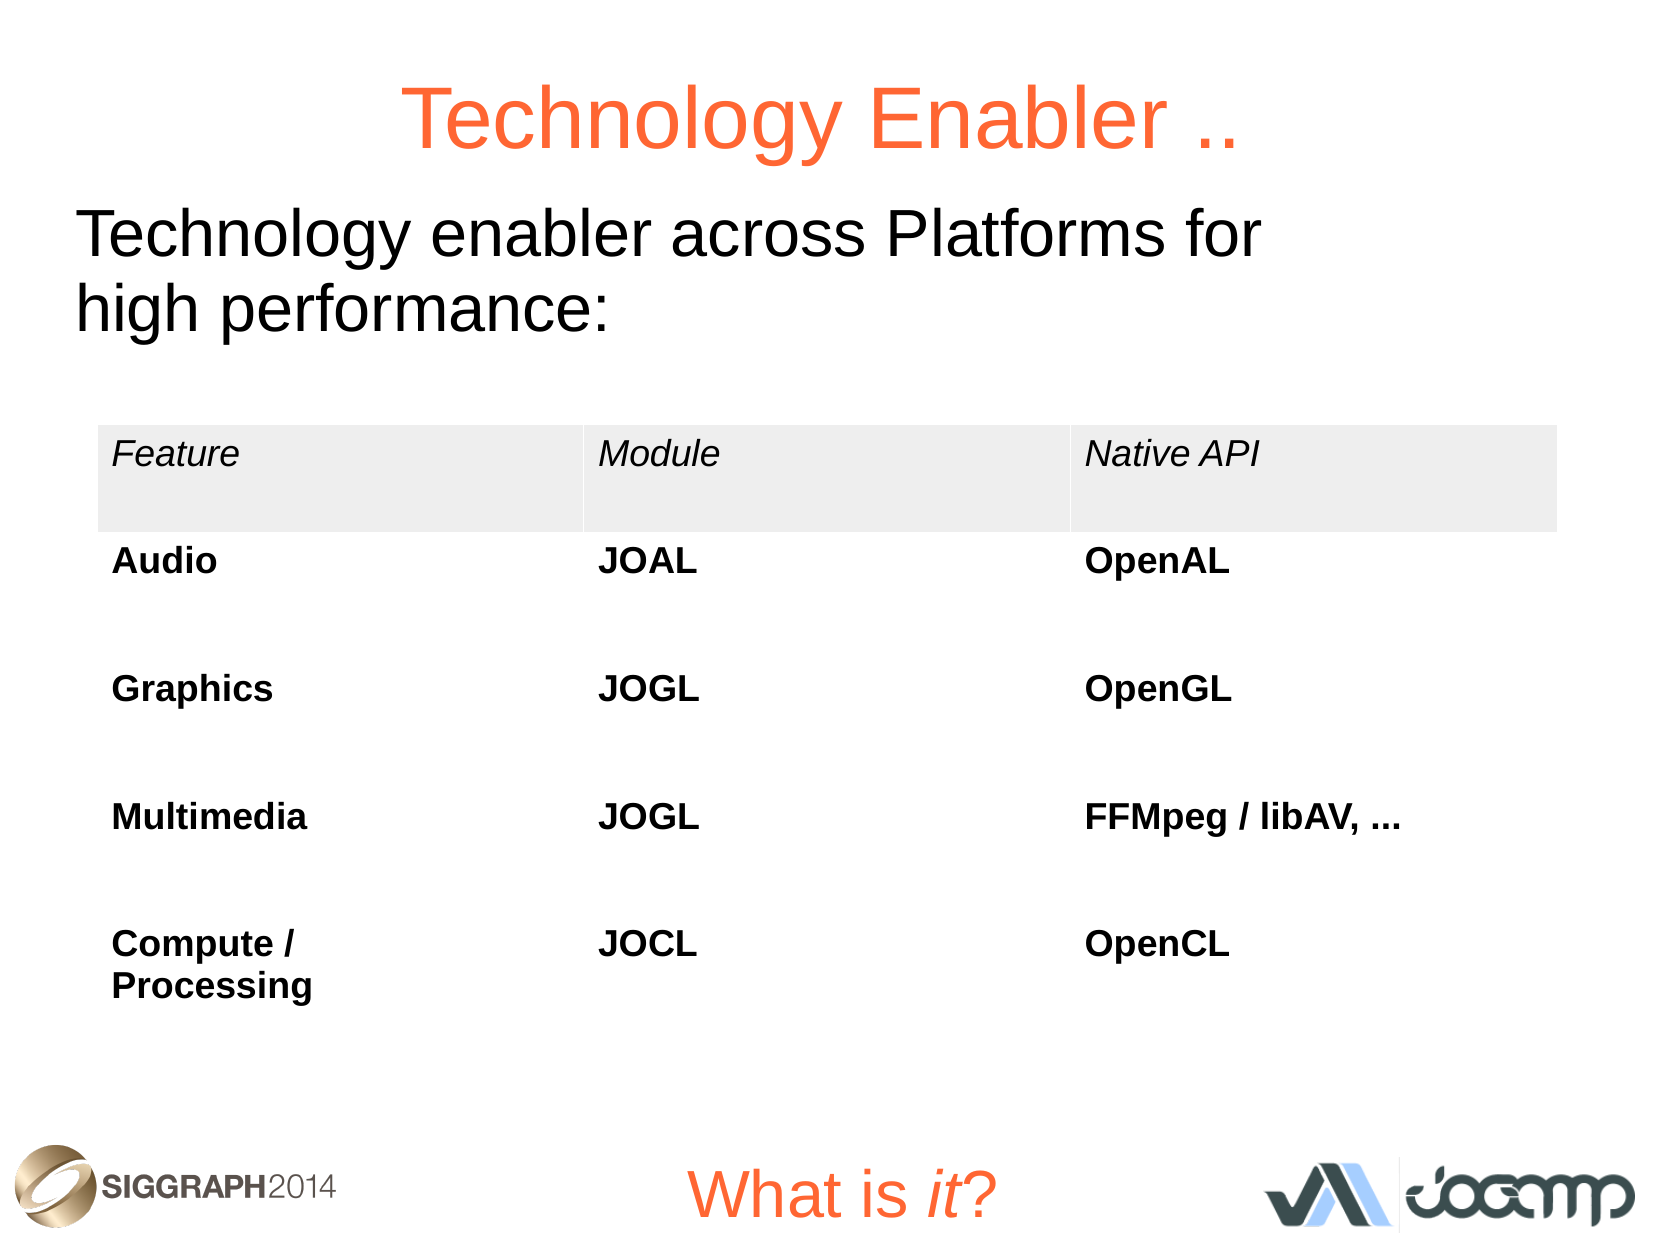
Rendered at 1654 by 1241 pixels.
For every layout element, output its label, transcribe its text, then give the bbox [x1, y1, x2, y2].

table_cell JOGL [584, 661, 1070, 787]
table_cell OpenAL [1071, 533, 1557, 660]
picture [7, 1133, 343, 1239]
table_header Module [584, 425, 1070, 532]
text_box What is it? [672, 1149, 1014, 1239]
list Technology enabler across Platforms for high performance: [74, 195, 1516, 376]
picture [1262, 1157, 1635, 1233]
table_cell OpenGL [1071, 661, 1557, 787]
table_cell JOCL [584, 916, 1070, 1043]
table_cell Compute / Processing [98, 916, 583, 1043]
table_cell JOGL [584, 788, 1070, 915]
title Technology Enabler .. [68, 49, 1576, 188]
table_cell OpenCL [1071, 916, 1557, 1043]
table_cell Multimedia [98, 788, 583, 915]
table_cell JOAL [584, 533, 1070, 660]
table_cell FFMpeg / libAV, ... [1071, 788, 1557, 915]
table_cell Graphics [98, 661, 583, 787]
table_header Native API [1071, 425, 1557, 532]
table_cell Audio [98, 533, 583, 660]
table_header Feature [98, 425, 583, 532]
